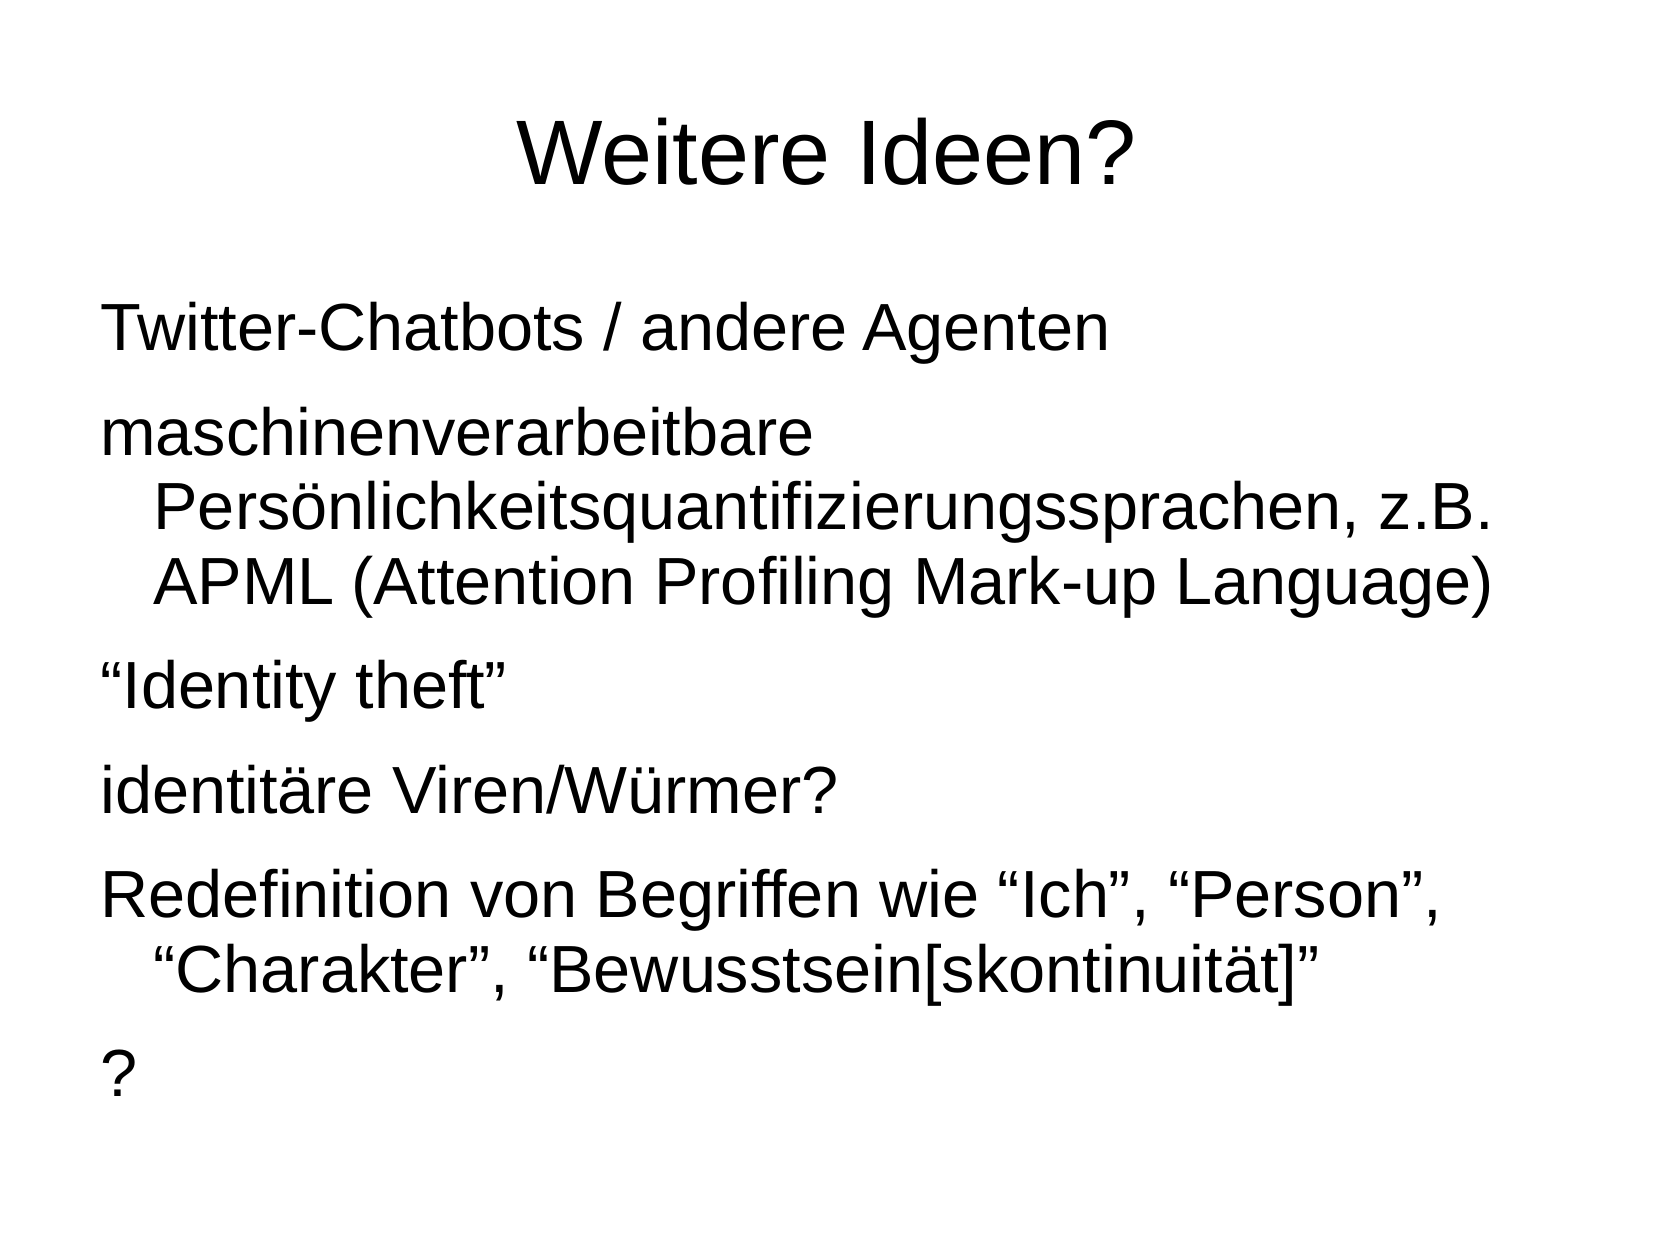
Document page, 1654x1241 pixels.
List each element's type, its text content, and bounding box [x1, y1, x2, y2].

title Weitere Ideen? [82, 49, 1571, 257]
list Twitter-Chatbots / andere Agenten maschinenverarbeitbare Persönlichkeitsquantifizierungssprachen, z.B. APML (Attention Profiling Mark-up Language) “Identity theft” identitäre Viren/Würmer? Redefinition von Begriffen wie “Ich”, “Person”, “Charakter”, “Bewusstsein[skontinuität]” ? [82, 290, 1571, 1111]
